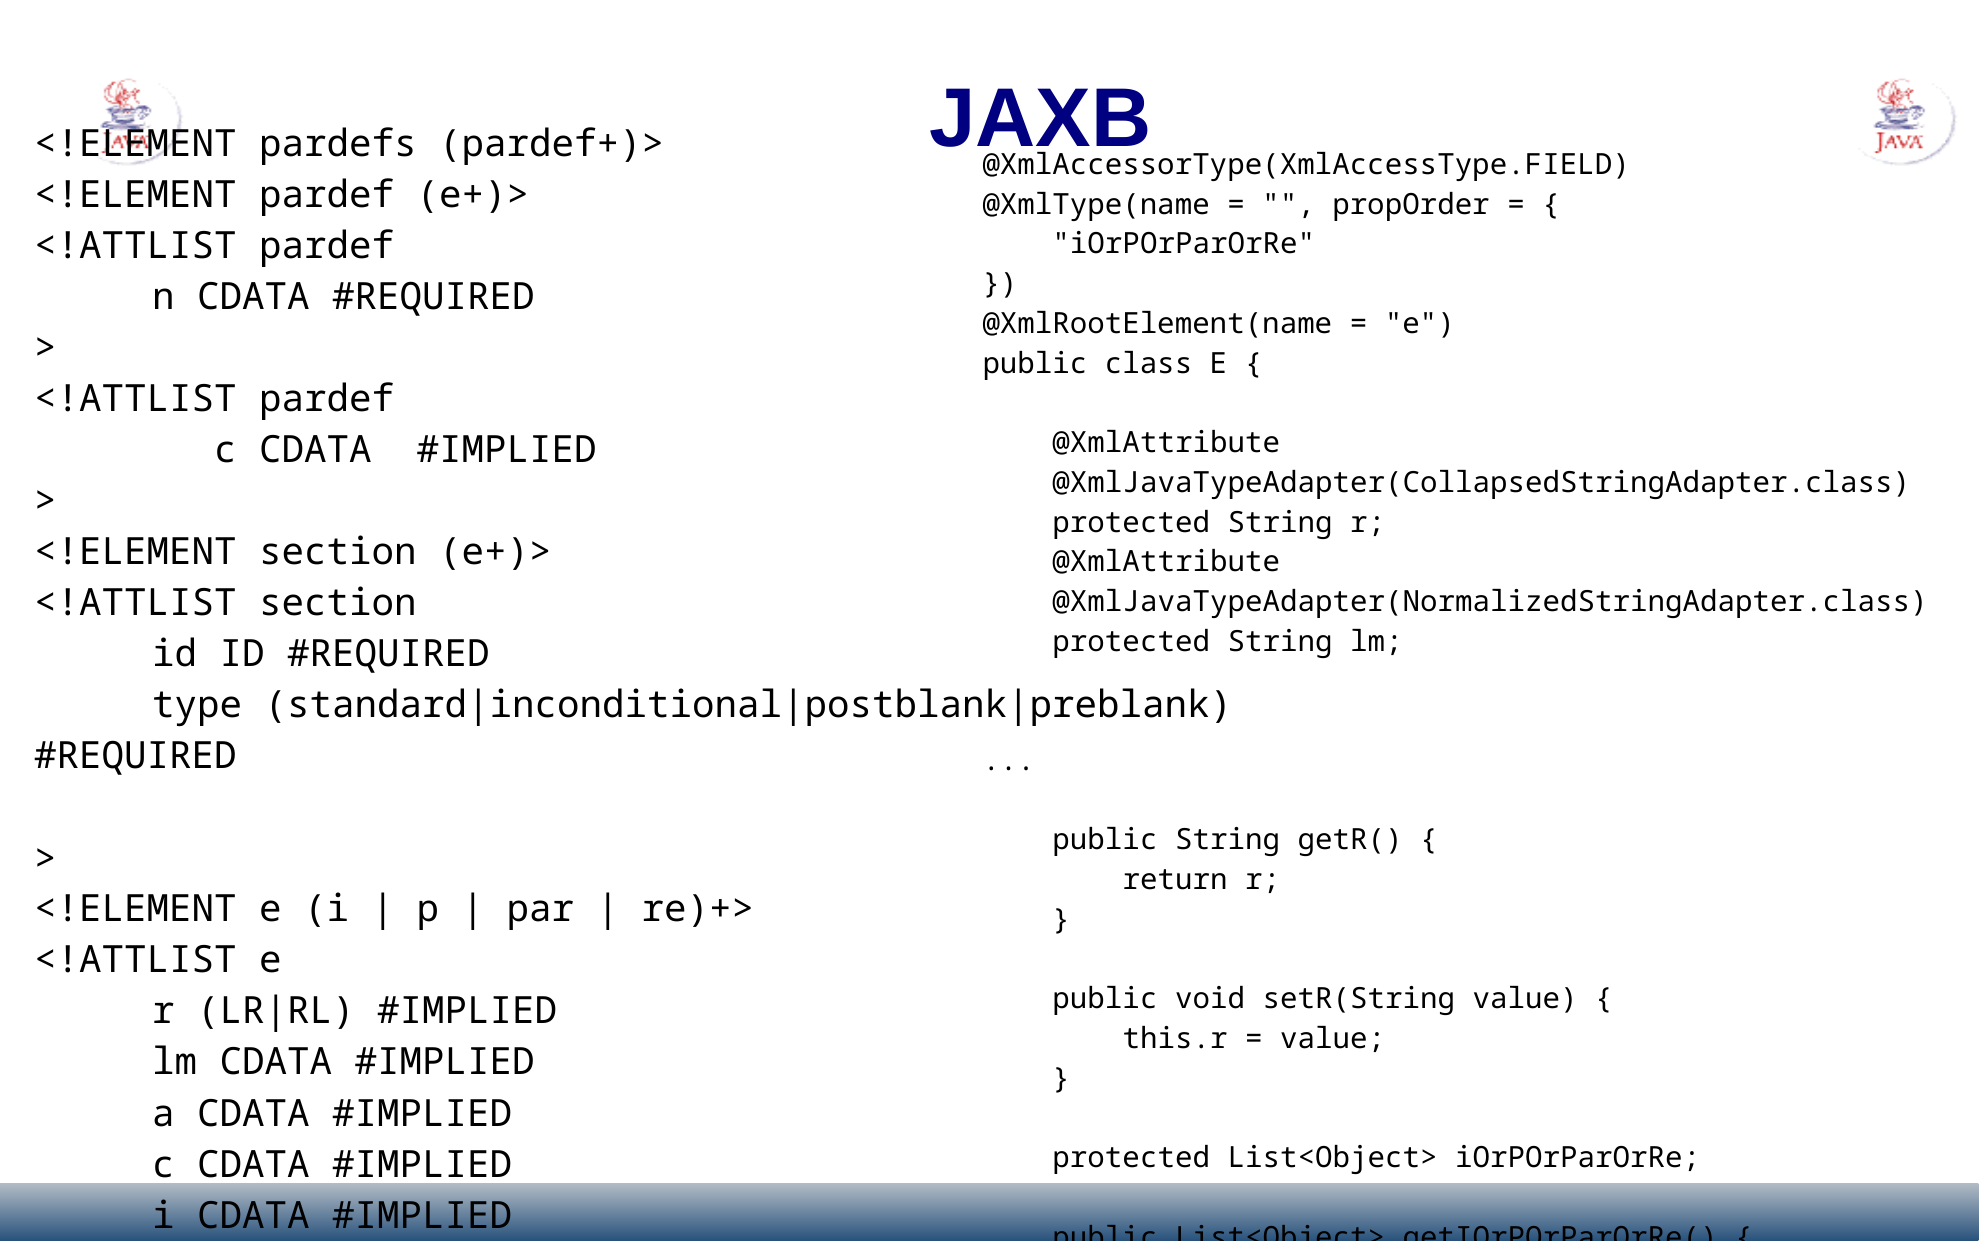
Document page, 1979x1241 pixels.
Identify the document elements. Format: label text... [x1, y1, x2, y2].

picture [1842, 71, 1961, 143]
picture [69, 71, 186, 116]
title JAXB [186, 14, 1835, 143]
text_box @XmlAccessorType(XmlAccessType.FIELD) @XmlType(name = "", propOrder = { "iOrPOrParOrRe" }) @XmlRootElement(name = "e") public class E { @XmlAttribute @XmlJavaTypeAdapter(CollapsedStringAdapter.class) protected String r; @XmlAttribute @XmlJavaTypeAdapter(NormalizedStringAdapter.class) protected String lm; ... public String getR() { return r; } public void setR(String value) { this.r = value; } protected List<Object> iOrPOrParOrRe; public List<Object> getIOrPOrParOrRe() { if (iOrPOrParOrRe == null) { iOrPOrParOrRe = new ArrayList<Object>(); } return this.iOrPOrParOrRe; } ... [982, 143, 1979, 1241]
text_box <!ELEMENT pardefs (pardef+)> <!ELEMENT pardef (e+)> <!ATTLIST pardef n CDATA #REQUIRED > <!ATTLIST pardef c CDATA #IMPLIED > <!ELEMENT section (e+)> <!ATTLIST section id ID #REQUIRED type (standard|inconditional|postblank|preblank) #REQUIRED > <!ELEMENT e (i | p | par | re)+> <!ATTLIST e r (LR|RL) #IMPLIED lm CDATA #IMPLIED a CDATA #IMPLIED c CDATA #IMPLIED i CDATA #IMPLIED slr CDATA #IMPLIED srl CDATA #IMPLIED > [34, 116, 1409, 1224]
